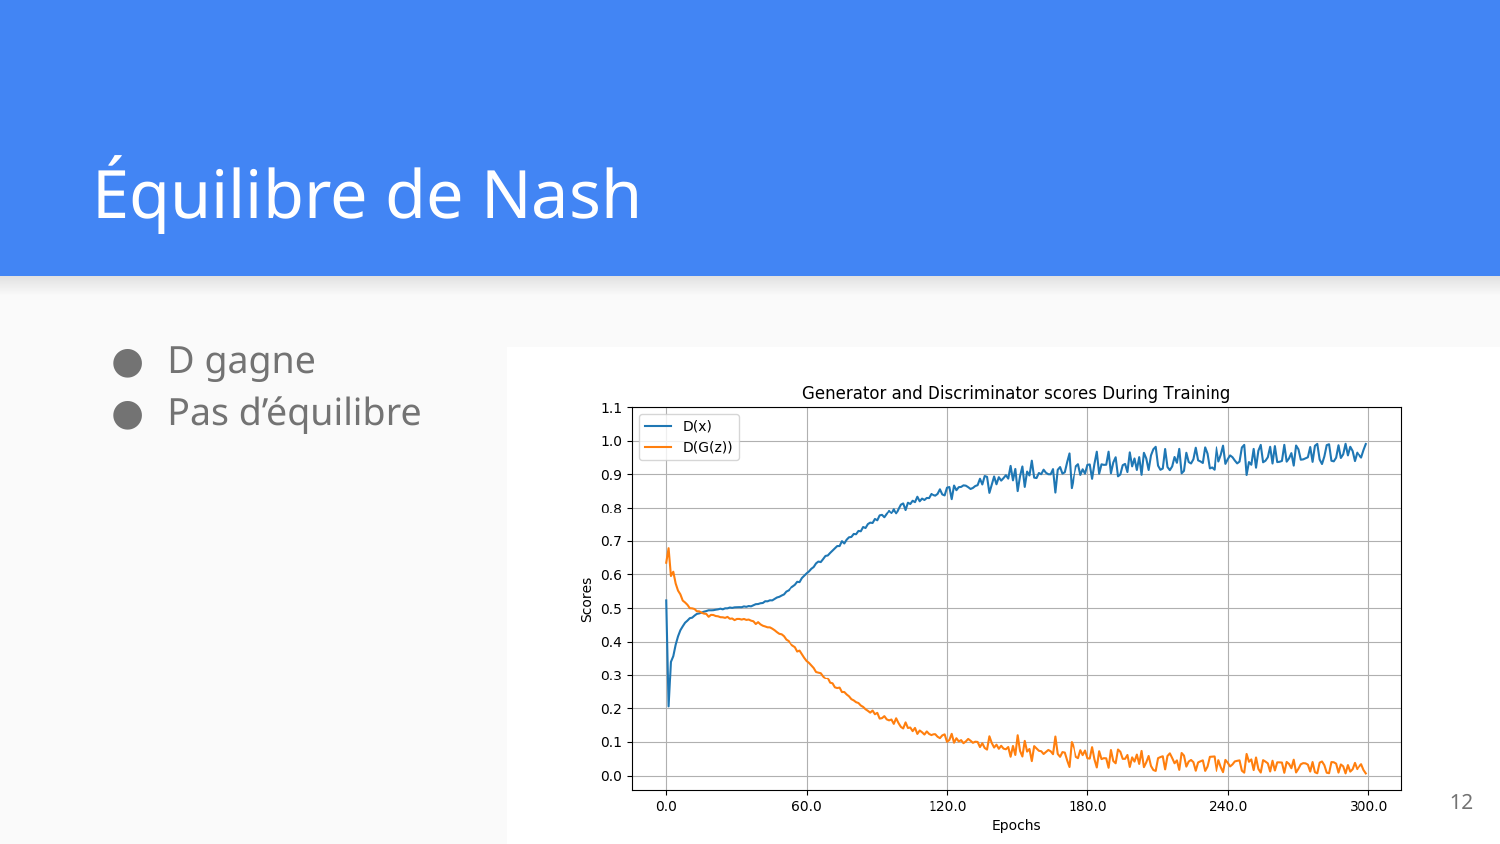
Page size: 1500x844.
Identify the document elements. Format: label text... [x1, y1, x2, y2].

list D gagne Pas d’équilibre [77, 314, 1427, 760]
picture [507, 347, 1500, 844]
title Équilibre de Nash [77, 121, 1427, 248]
slide_number <number> [1398, 770, 1489, 835]
